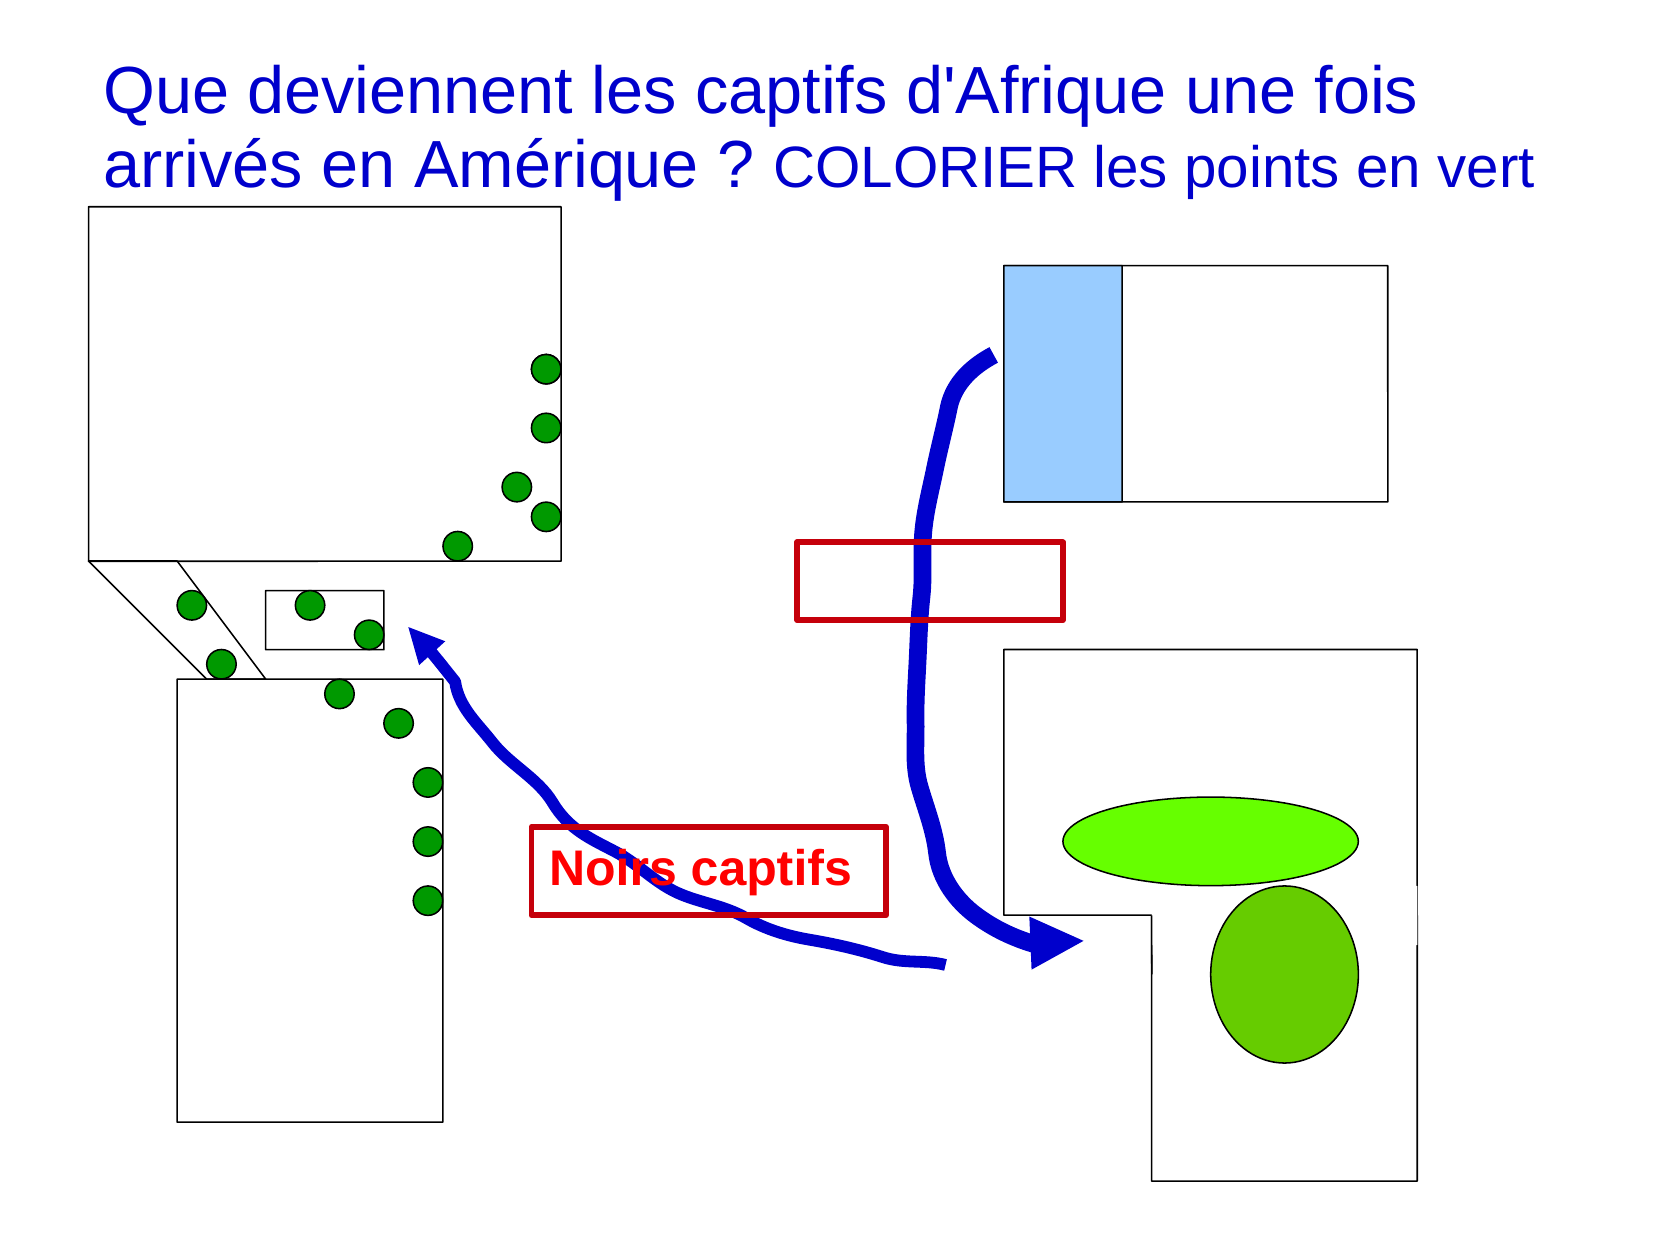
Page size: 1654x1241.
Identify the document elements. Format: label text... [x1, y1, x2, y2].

text_box Noirs captifs [531, 826, 886, 916]
text_box [531, 413, 561, 443]
text_box [295, 590, 325, 621]
text_box [413, 767, 443, 798]
text_box [531, 354, 561, 384]
text_box [442, 531, 473, 561]
text_box [383, 708, 414, 739]
text_box [531, 502, 561, 532]
text_box [502, 472, 532, 502]
text_box [1003, 265, 1123, 502]
text_box Que deviennent les captifs d'Afrique une fois arrivés en Amérique ? COLORIER les points en vert [88, 42, 1595, 179]
text_box [324, 679, 355, 709]
text_box [206, 649, 237, 679]
text_box [1062, 797, 1418, 1064]
text_box [413, 885, 443, 916]
text_box [177, 590, 207, 621]
text_box [354, 620, 384, 650]
text_box [413, 826, 443, 857]
